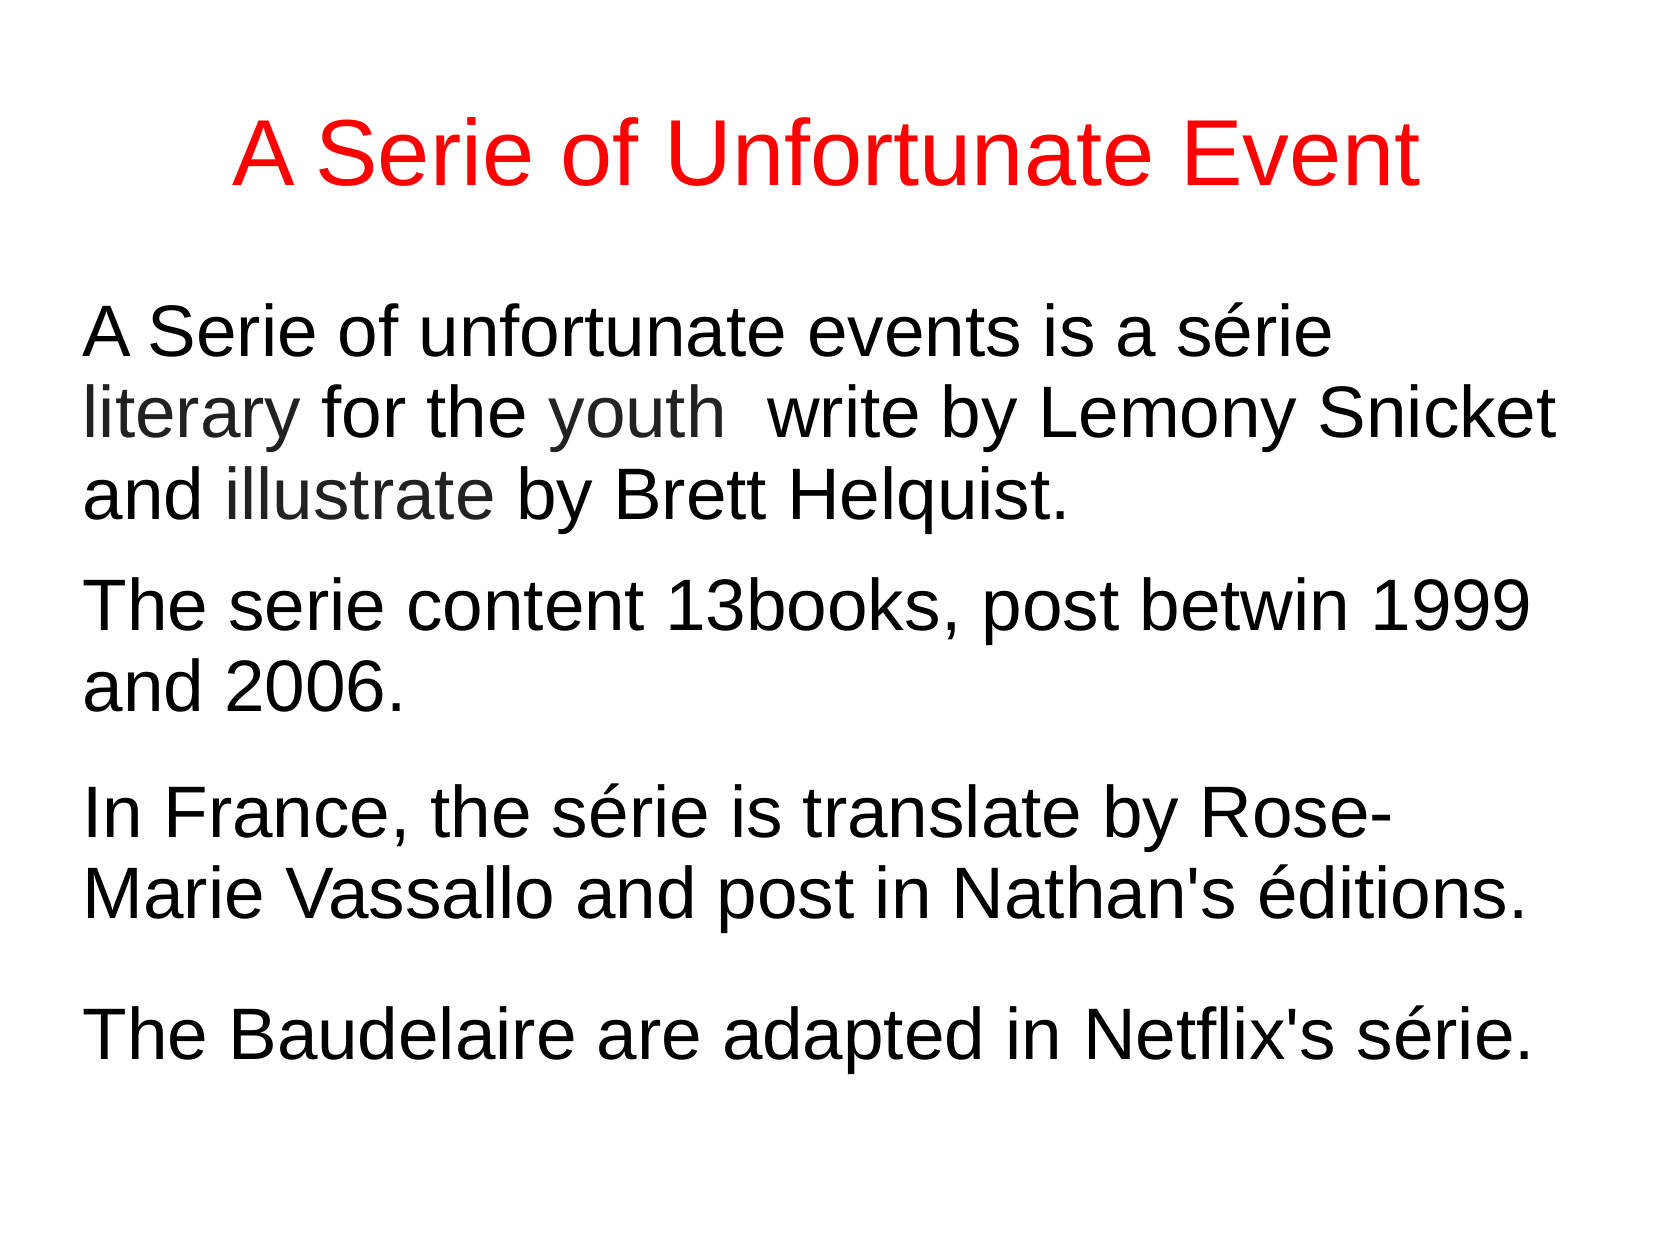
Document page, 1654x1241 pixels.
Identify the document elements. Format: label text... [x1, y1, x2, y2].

list A Serie of unfortunate events is a série literary for the youth write by Lemony Snicket and illustrate by Brett Helquist. The serie content 13books, post betwin 1999 and 2006. In France, the série is translate by Rose-Marie Vassallo and post in Nathan's éditions. The Baudelaire are adapted in Netflix's série. [82, 290, 1571, 1127]
title A Serie of Unfortunate Event [82, 49, 1571, 257]
